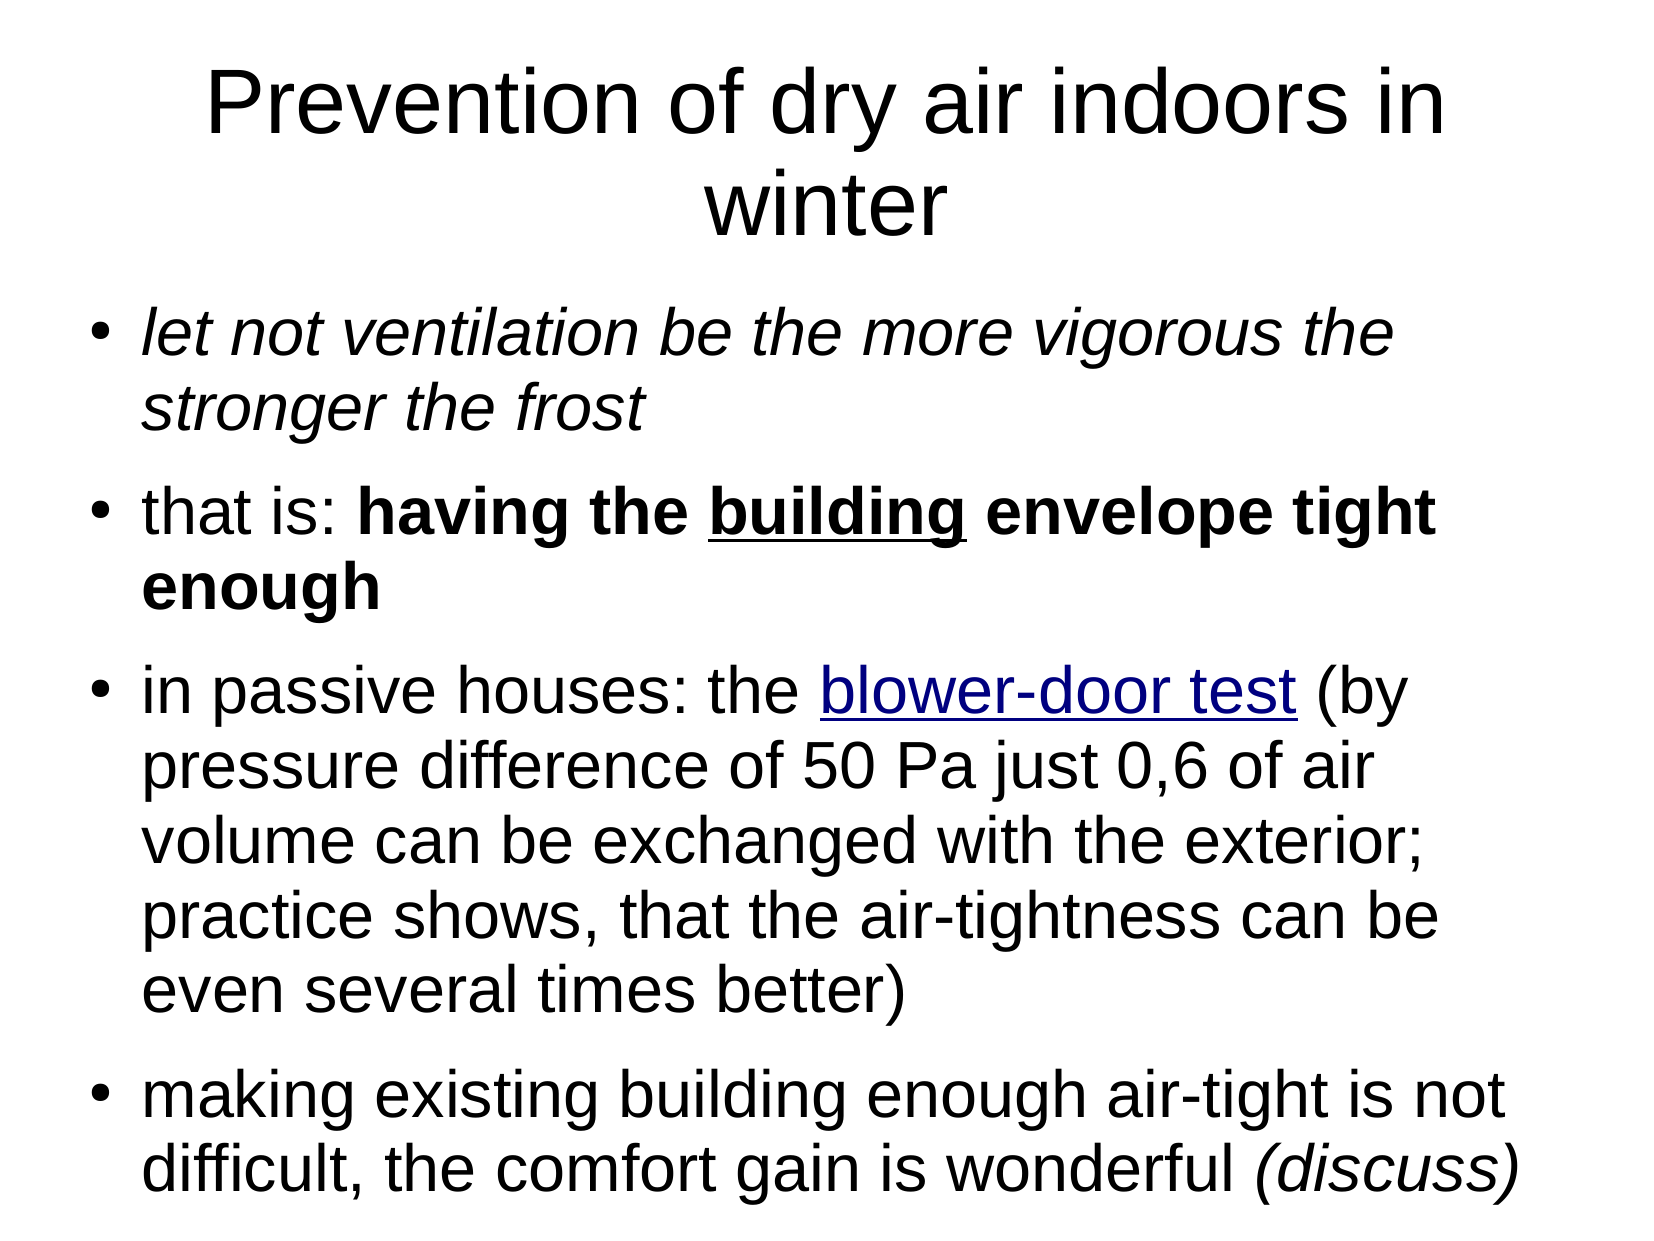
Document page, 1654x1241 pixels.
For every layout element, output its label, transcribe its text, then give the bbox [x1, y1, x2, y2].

list let not ventilation be the more vigorous the stronger the frost that is: having the building envelope tight enough in passive houses: the blower-door test (by pressure difference of 50 Pa just 0,6 of air volume can be exchanged with the exterior; practice shows, that the air-tightness can be even several times better) making existing building enough air-tight is not difficult, the comfort gain is wonderful (discuss) [70, 295, 1559, 1207]
title Prevention of dry air indoors in winter [82, 49, 1571, 257]
